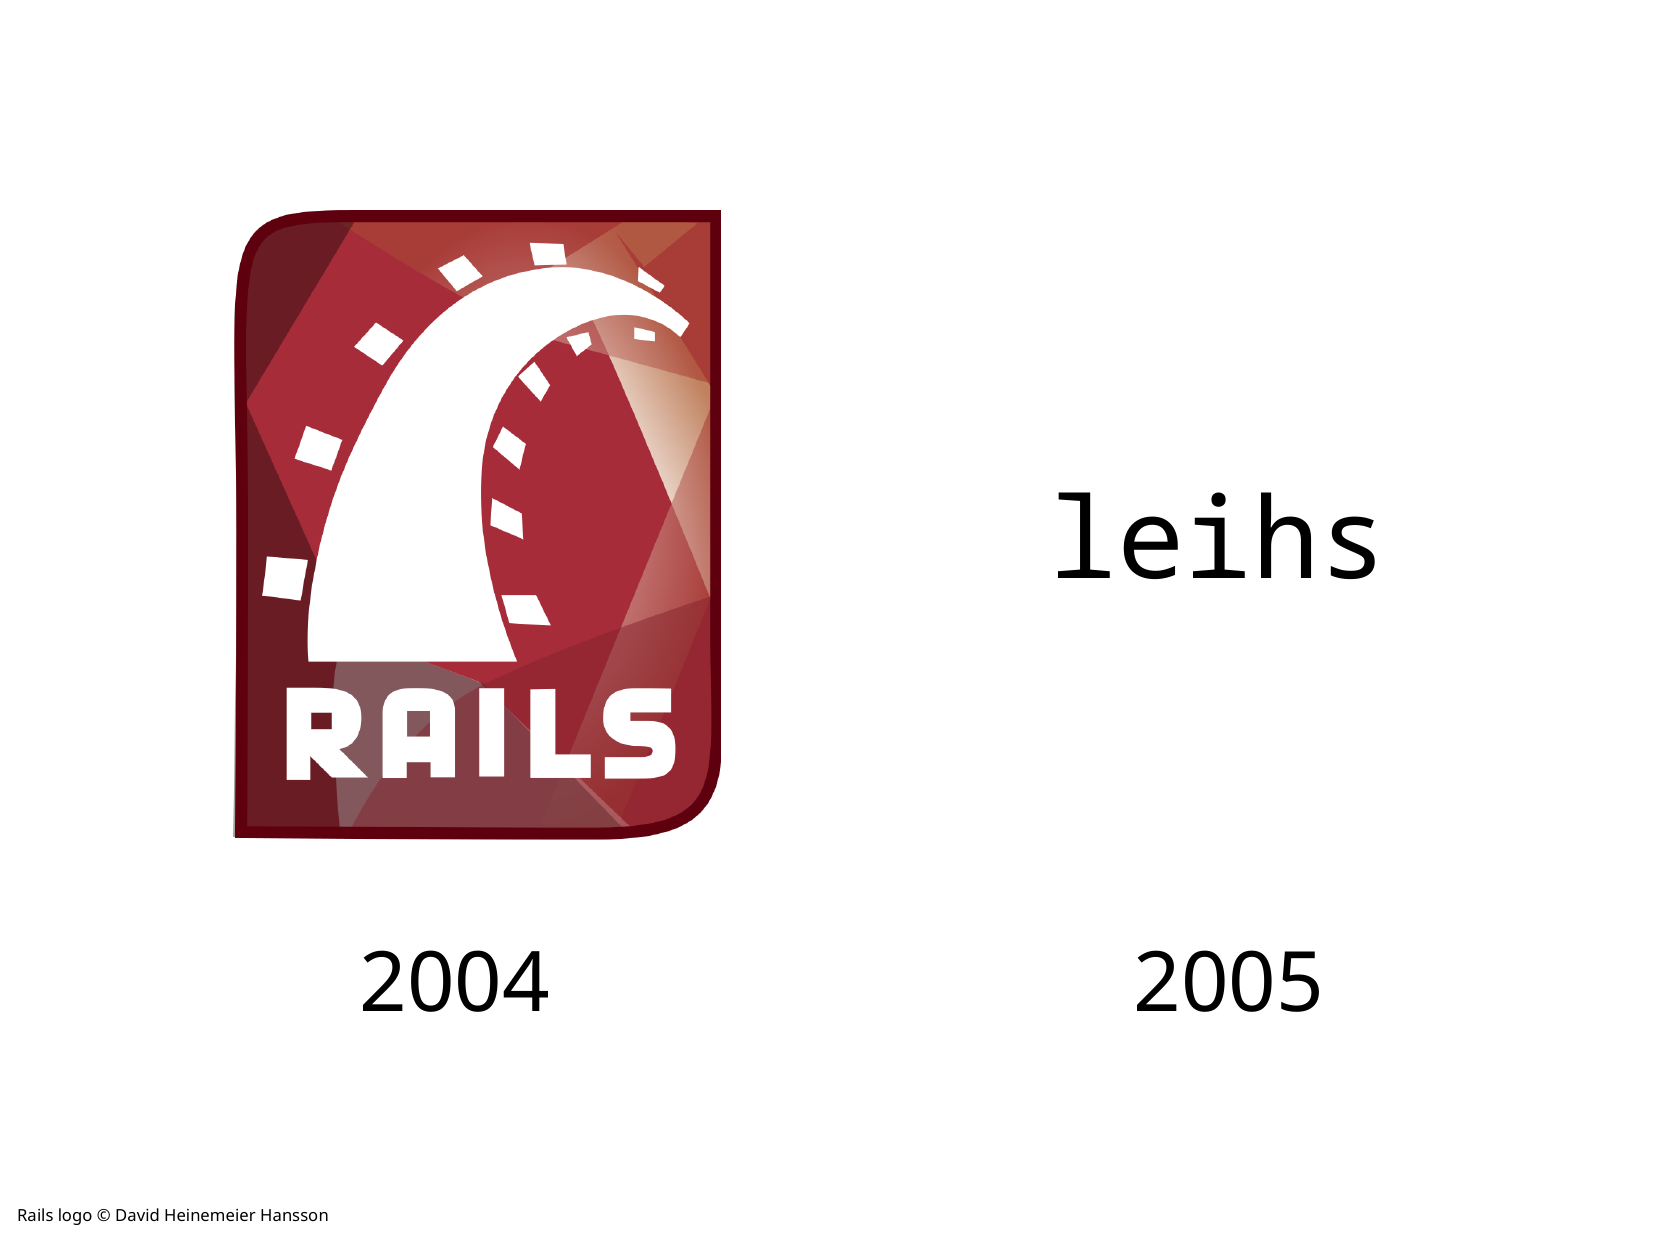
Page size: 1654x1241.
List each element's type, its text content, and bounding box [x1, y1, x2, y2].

text_box 2005 [1118, 915, 1332, 1027]
text_box leihs [1035, 450, 1403, 657]
picture [233, 210, 721, 841]
text_box 2004 [345, 915, 558, 1027]
text_box Rails logo © David Heinemeier Hansson [2, 1195, 331, 1231]
